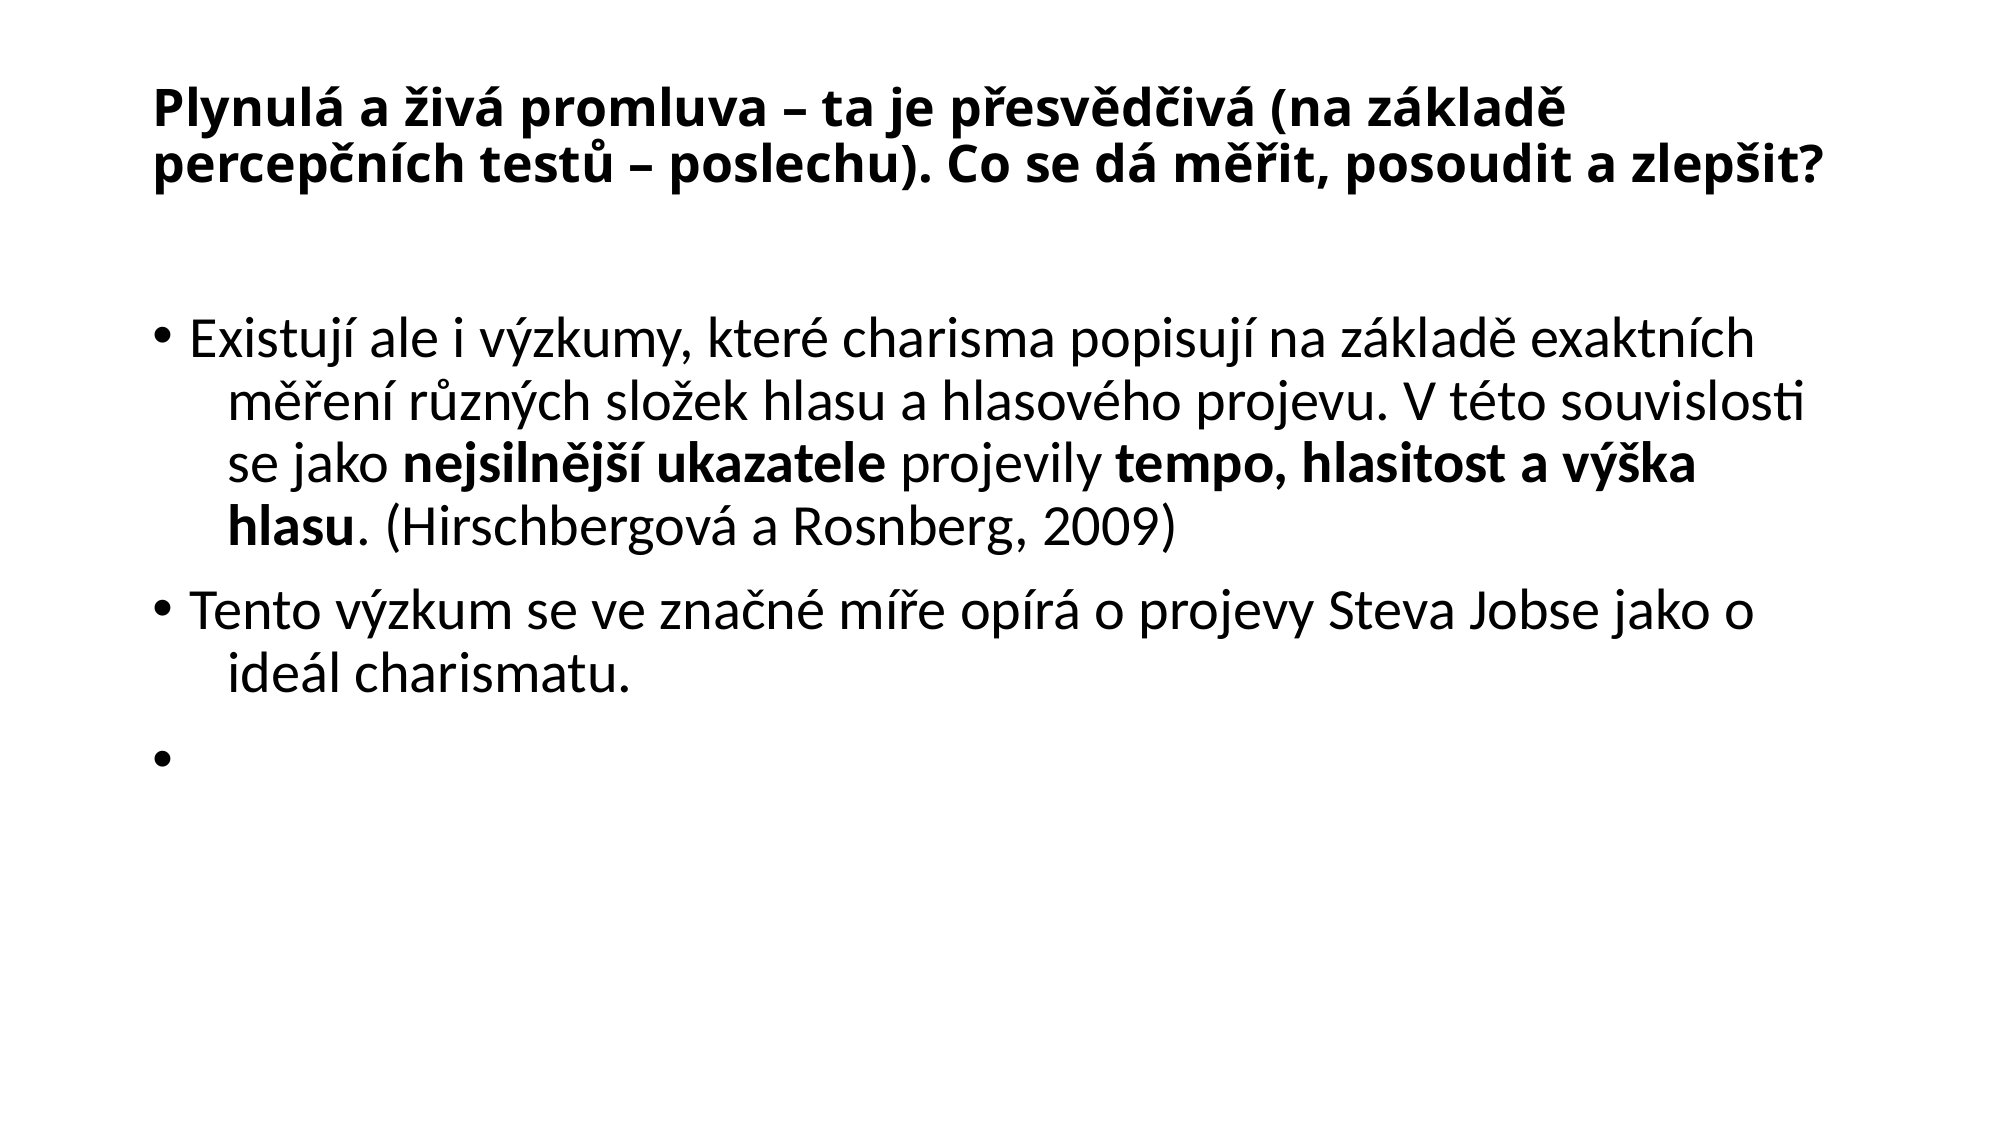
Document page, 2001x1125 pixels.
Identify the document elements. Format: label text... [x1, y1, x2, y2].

list Existují ale i výzkumy, které charisma popisují na základě exaktních měření různých složek hlasu a hlasového projevu. V této souvislosti se jako nejsilnější ukazatele projevily tempo, hlasitost a výška hlasu. (Hirschbergová a Rosnberg, 2009) Tento výzkum se ve značné míře opírá o projevy Steva Jobse jako o ideál charismatu. [137, 299, 1863, 1014]
title Plynulá a živá promluva – ta je přesvědčivá (na základě percepčních testů – poslechu). Co se dá měřit, posoudit a zlepšit? [137, 59, 1863, 278]
